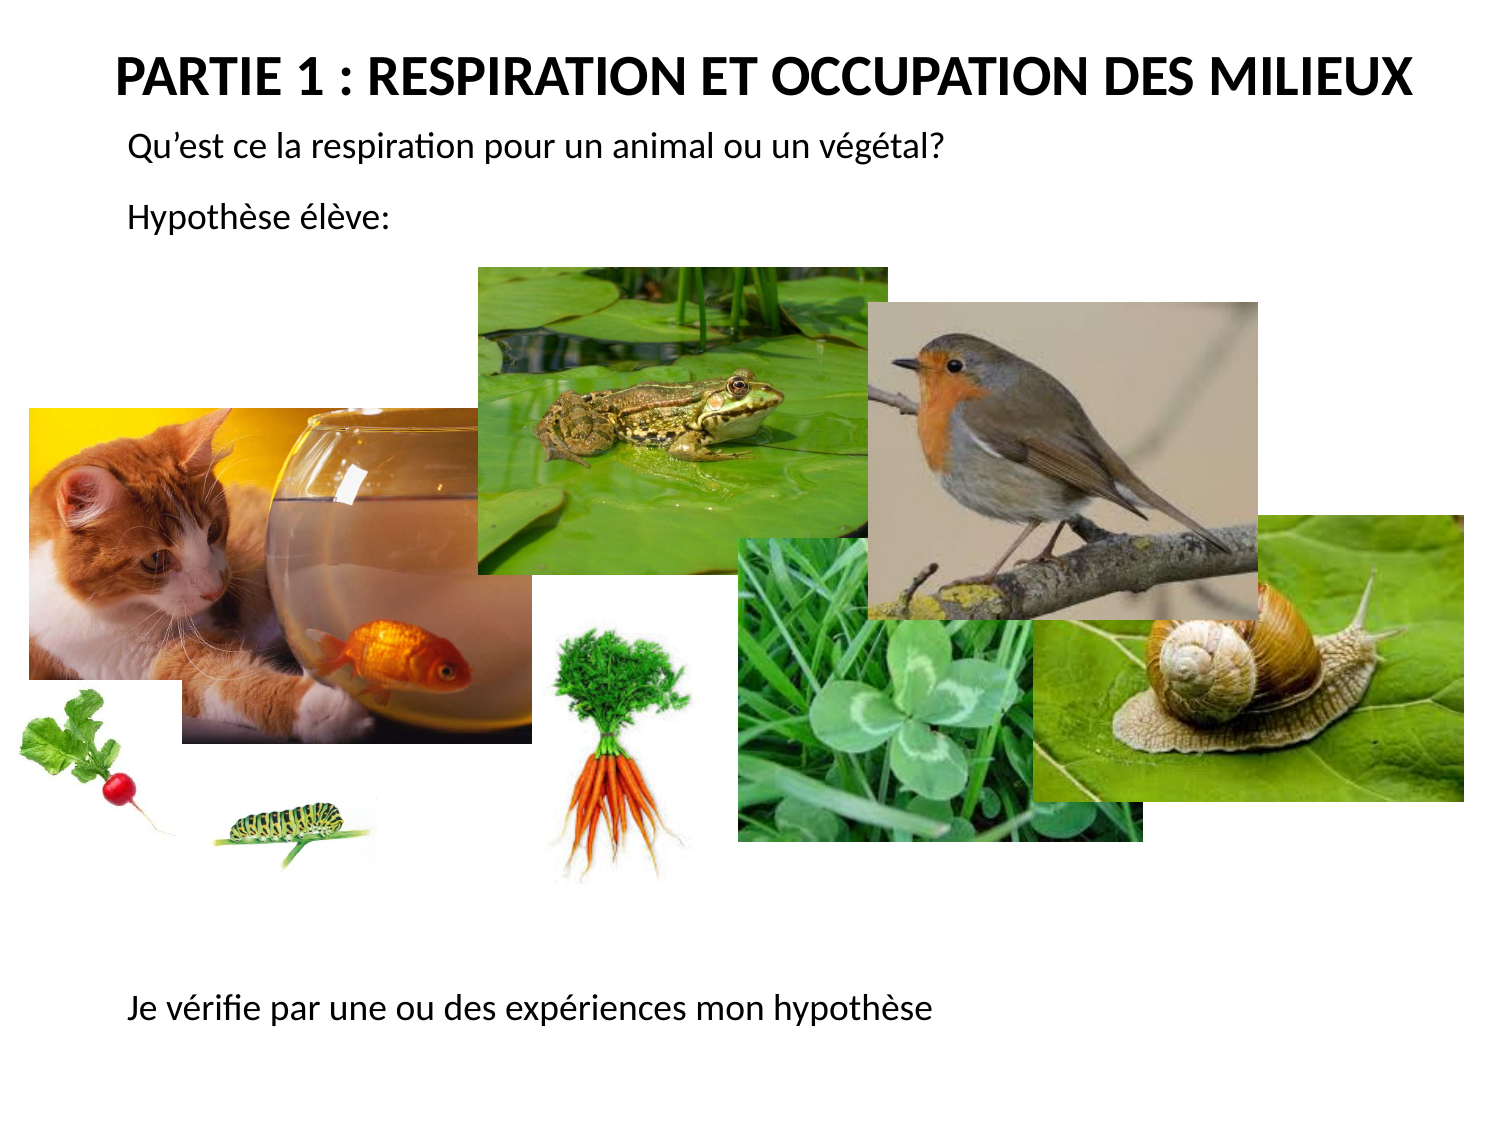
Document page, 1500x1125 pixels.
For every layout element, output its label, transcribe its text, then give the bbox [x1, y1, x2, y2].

picture [17, 267, 1464, 845]
text_box PARTIE 1 : RESPIRATION ET OCCUPATION DES MILIEUX [100, 30, 1471, 114]
picture [206, 798, 377, 874]
text_box Je vérifie par une ou des expériences mon hypothèse [112, 975, 1471, 1059]
subtitle Qu’est ce la respiration pour un animal ou un végétal? [112, 113, 1471, 184]
picture [537, 621, 703, 892]
text_box Hypothèse élève: [112, 184, 1471, 268]
